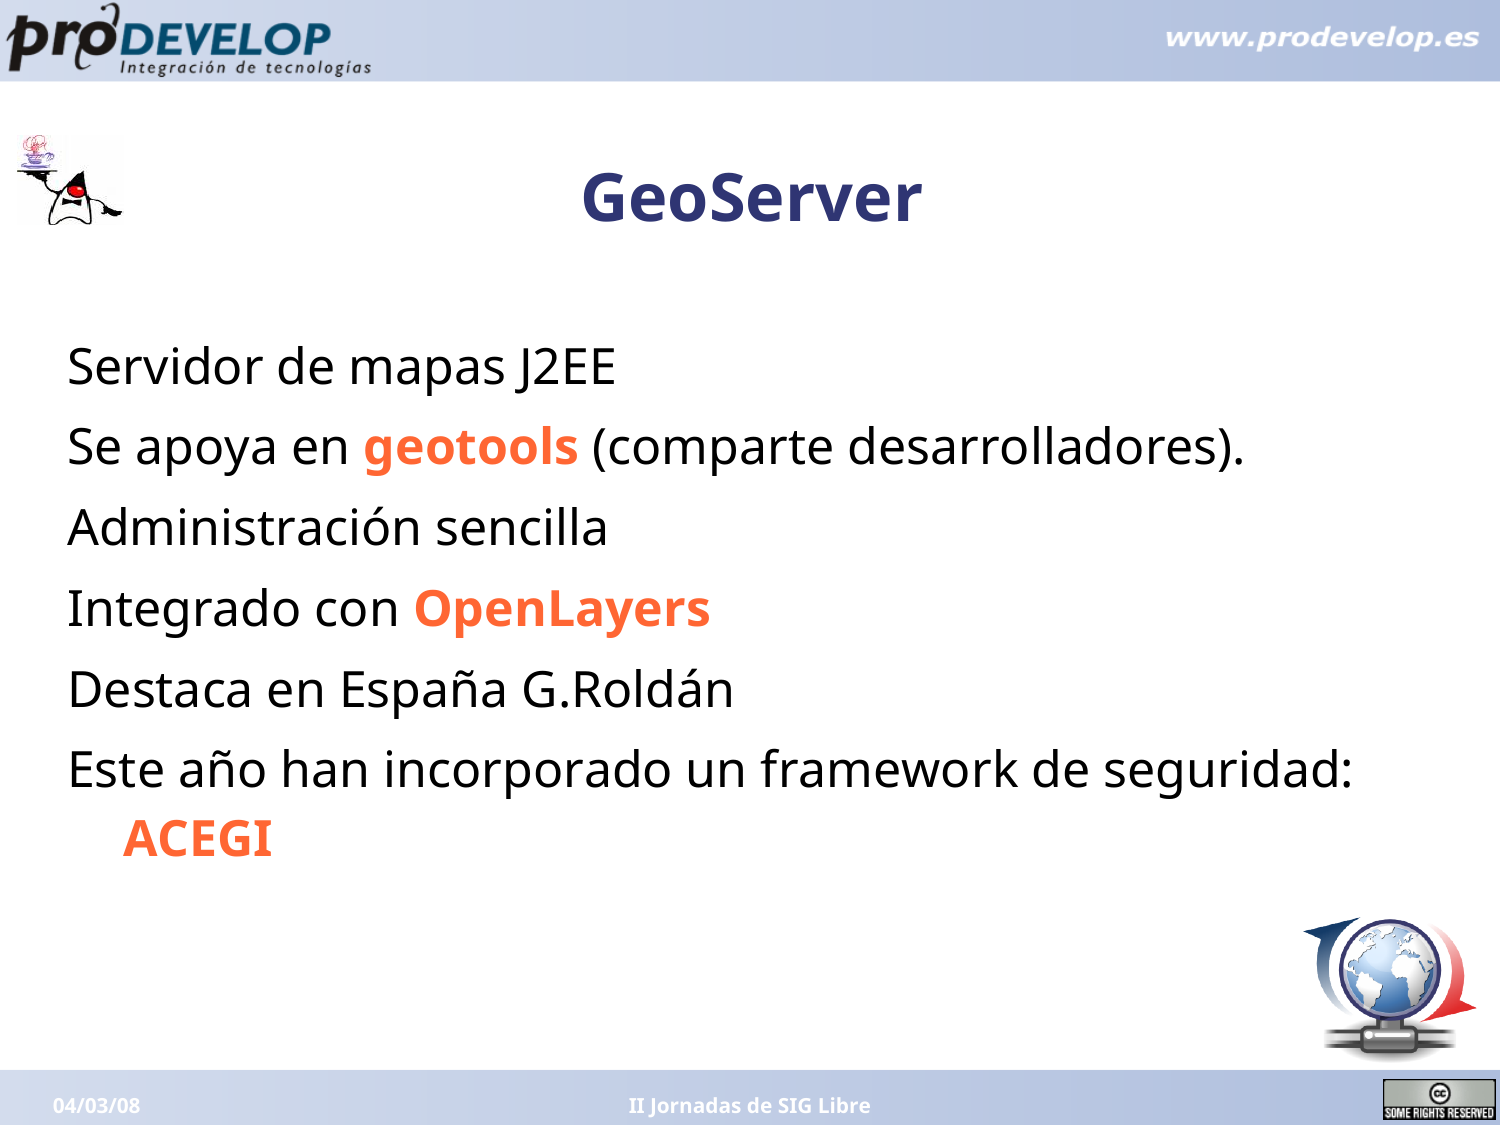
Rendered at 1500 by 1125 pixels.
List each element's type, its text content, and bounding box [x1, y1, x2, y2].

list Servidor de mapas J2EE Se apoya en geotools (comparte desarrolladores). Administración sencilla Integrado con OpenLayers Destaca en España G.Roldán Este año han incorporado un framework de seguridad: ACEGI [67, 330, 1418, 917]
title GeoServer [76, 109, 1427, 282]
picture [0, 0, 1500, 1125]
